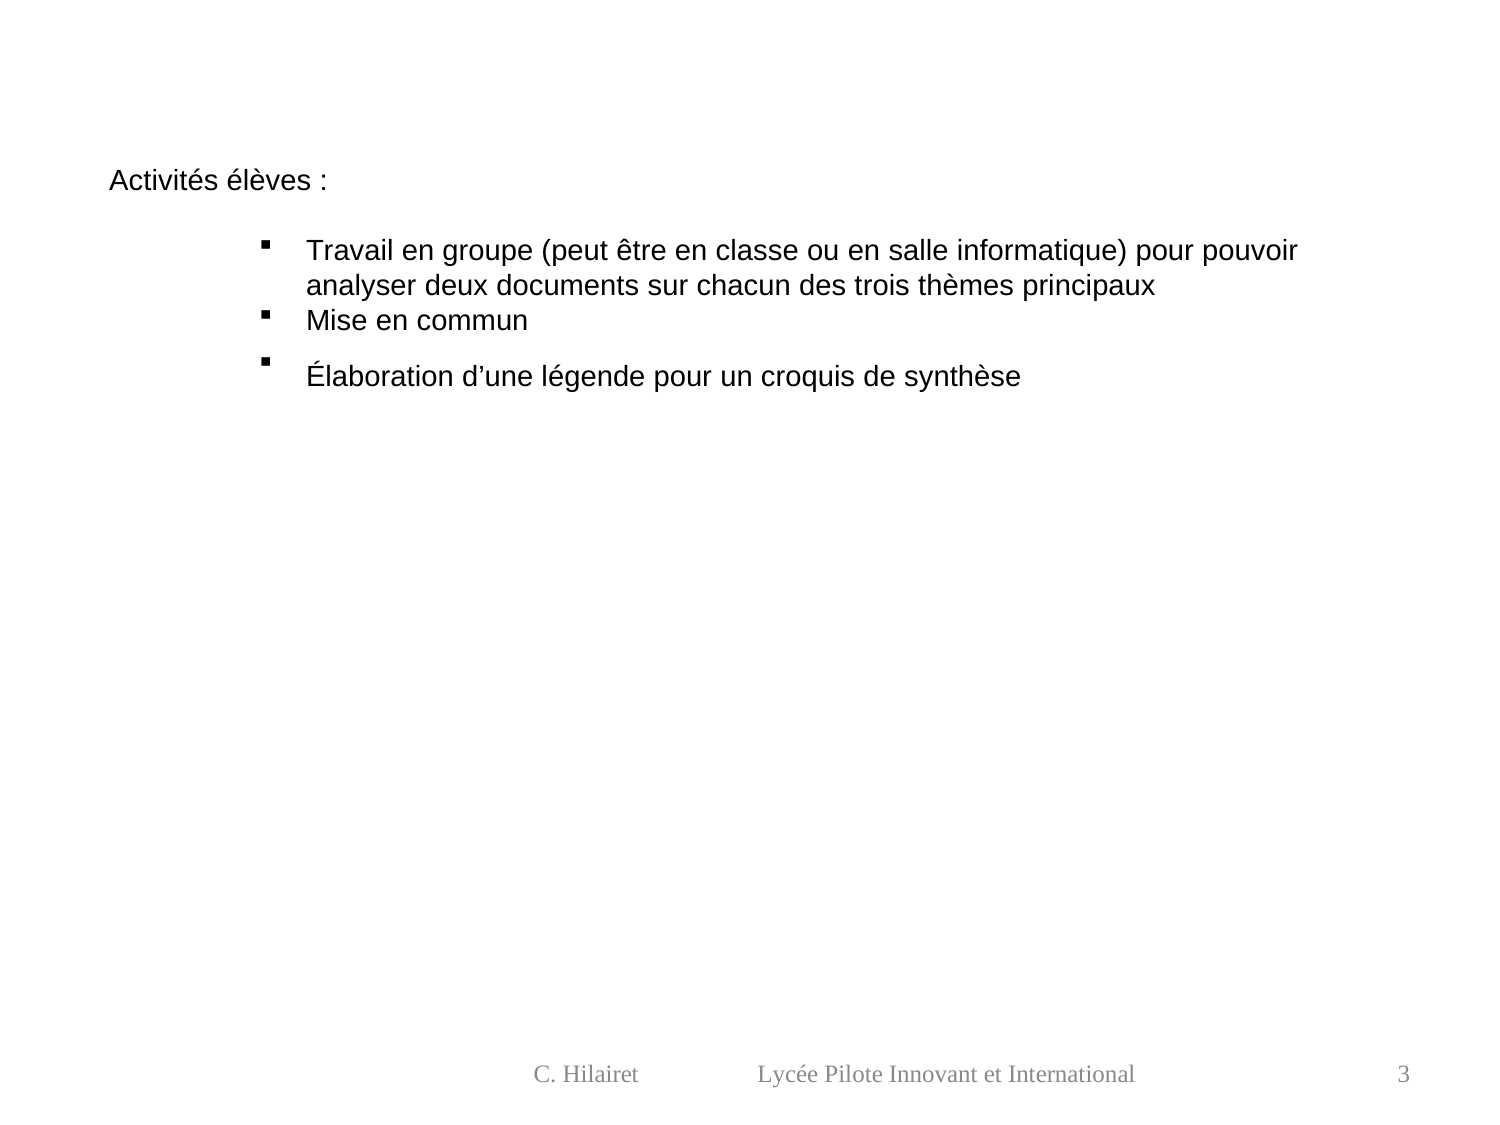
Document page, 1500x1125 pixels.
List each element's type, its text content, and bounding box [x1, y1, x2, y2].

text_box Activités élèves : Travail en groupe (peut être en classe ou en salle informatique) pour pouvoir analyser deux documents sur chacun des trois thèmes principaux Mise en commun Élaboration d’une légende pour un croquis de synthèse [94, 153, 1418, 779]
text_box <numéro> [1158, 1042, 1426, 1103]
text_box C. Hilairet Lycée Pilote Innovant et International [512, 1042, 1158, 1103]
